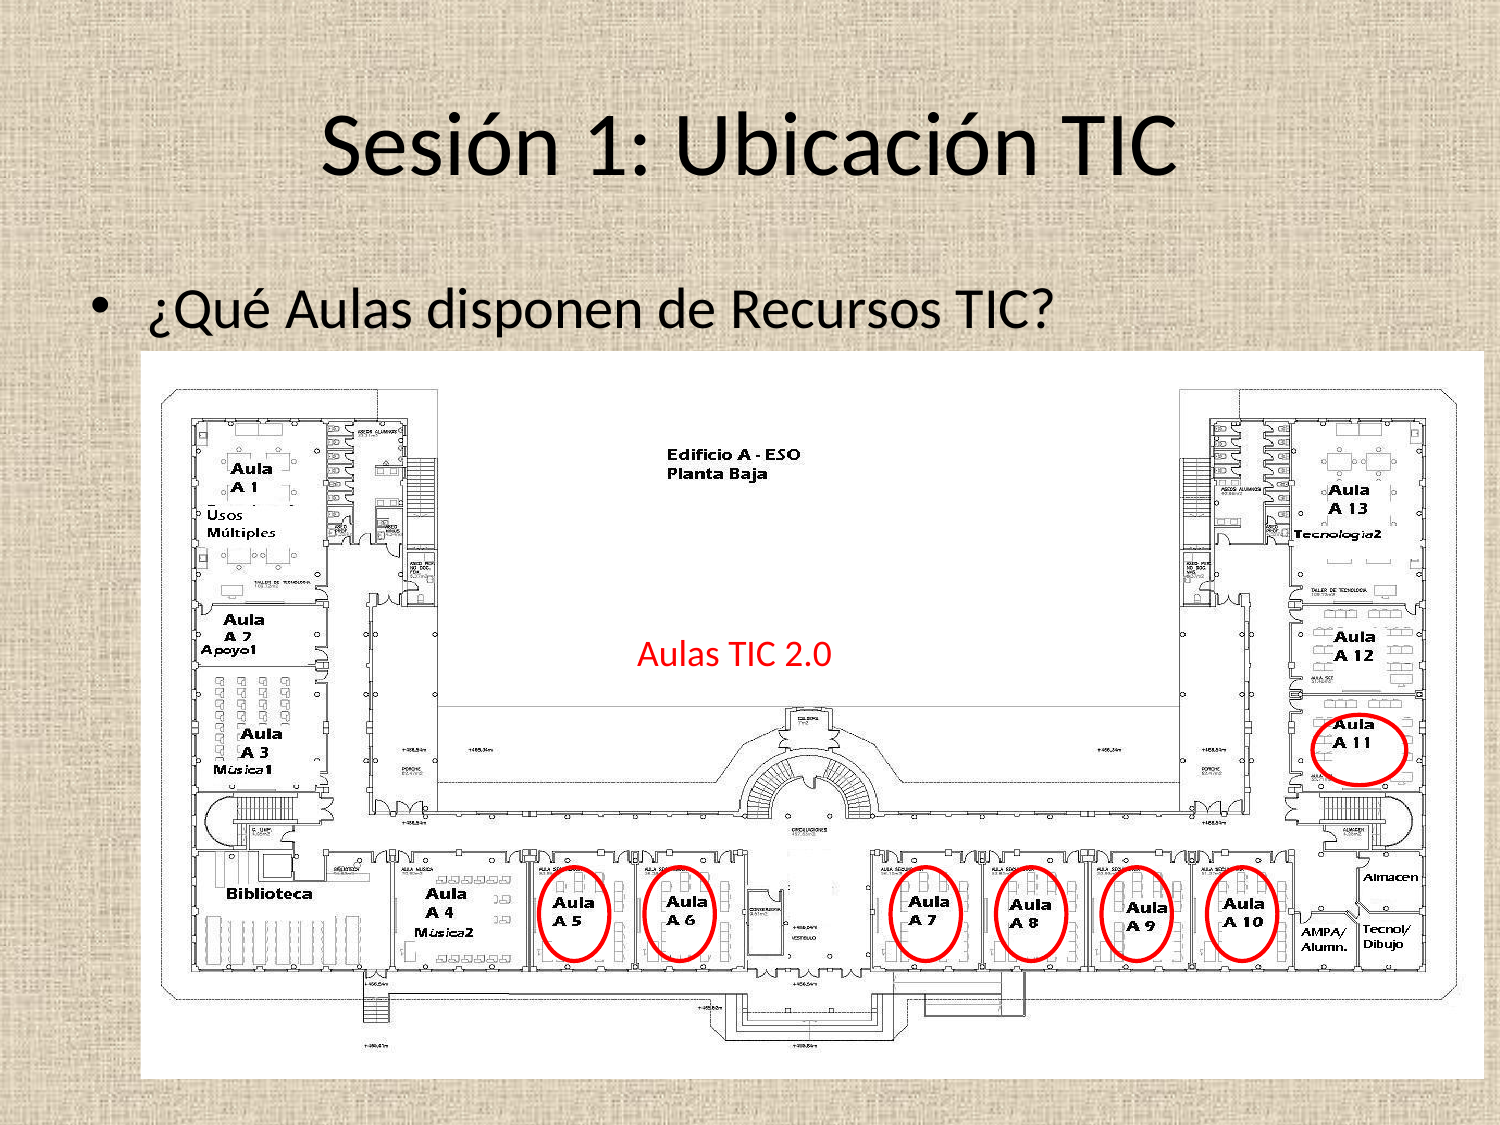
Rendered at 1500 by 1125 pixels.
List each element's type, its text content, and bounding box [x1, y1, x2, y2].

list ¿Qué Aulas disponen de Recursos TIC? [75, 262, 1426, 1005]
text_box Aulas TIC 2.0 [622, 621, 848, 682]
picture [0, 0, 1500, 1125]
title Sesión 1: Ubicación TIC [75, 45, 1426, 233]
